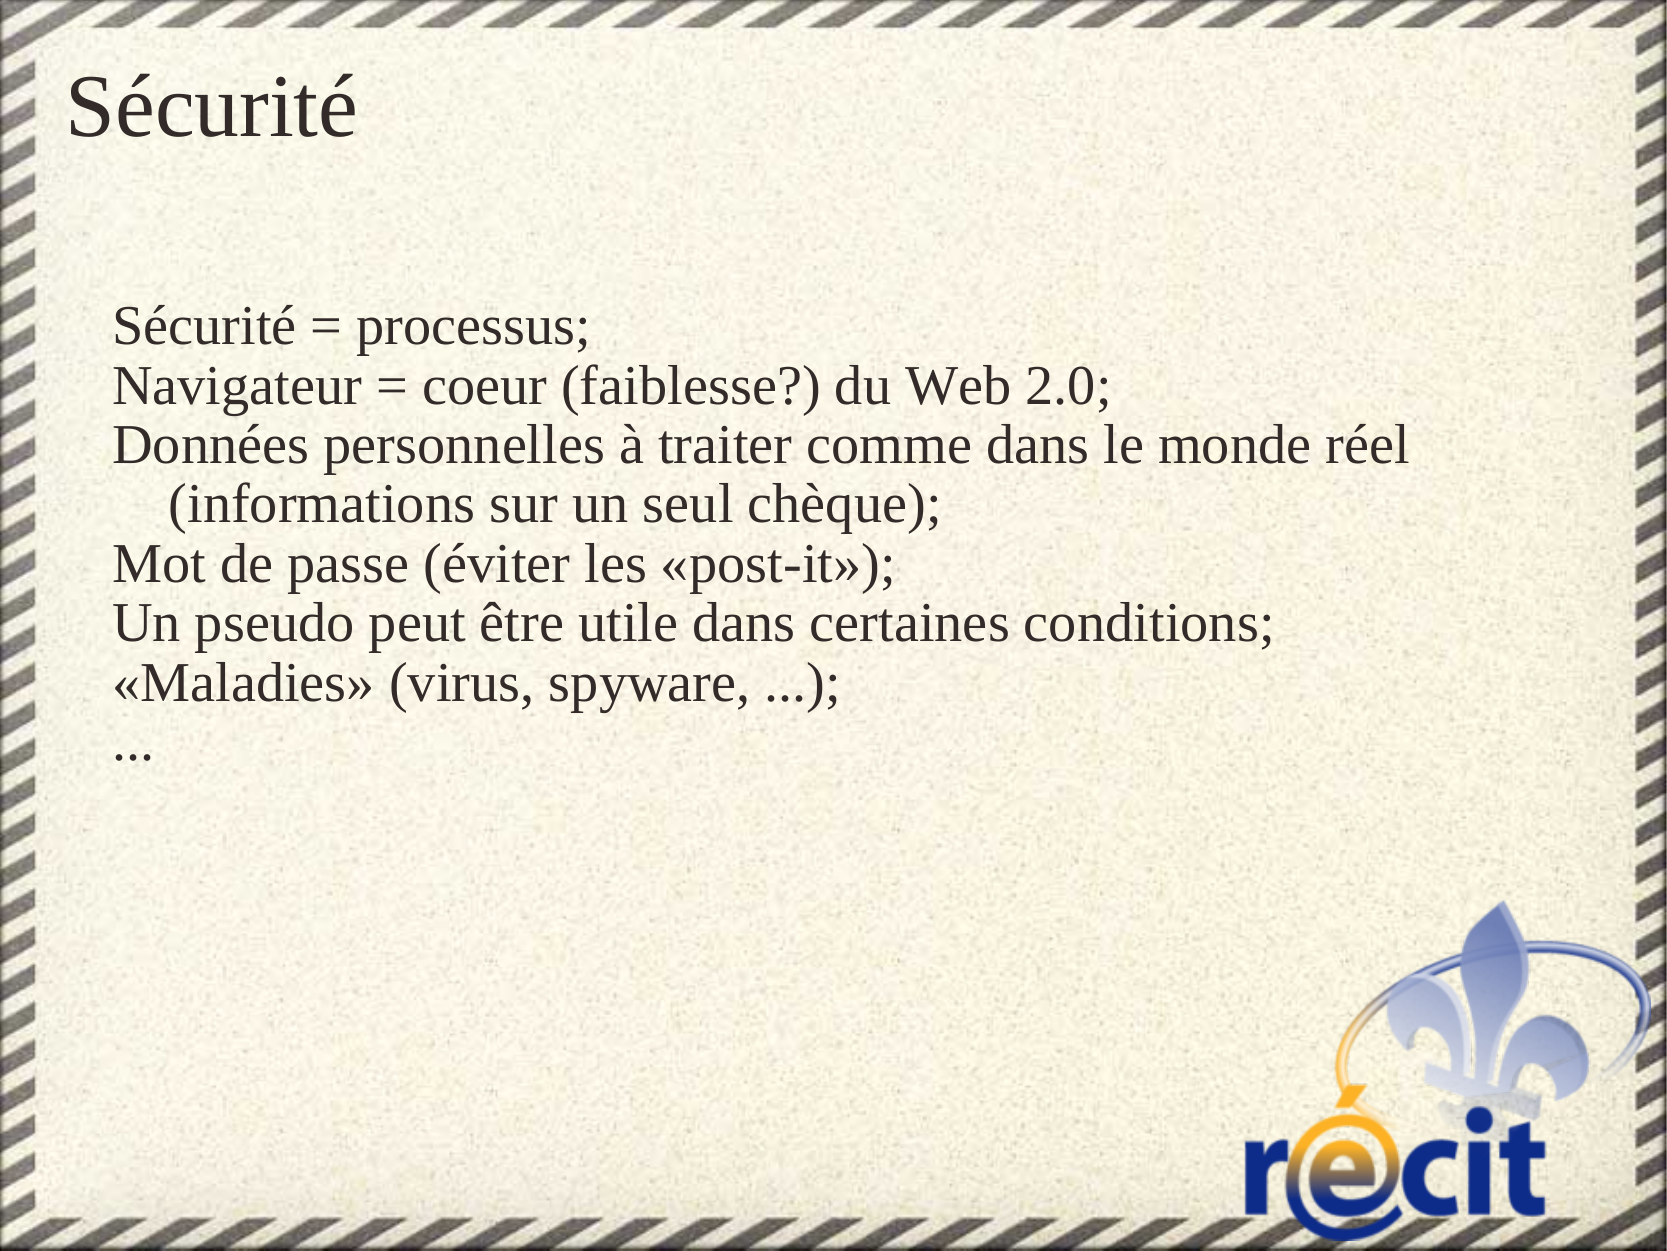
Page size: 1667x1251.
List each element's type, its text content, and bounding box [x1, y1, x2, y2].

list Sécurité = processus; Navigateur = coeur (faiblesse?) du Web 2.0; Données personnelles à traiter comme dans le monde réel (informations sur un seul chèque); Mot de passe (éviter les «post-it»); Un pseudo peut être utile dans certaines conditions; «Maladies» (virus, spyware, ...); ... [93, 297, 1519, 1030]
title Sécurité [65, 61, 1653, 213]
picture [0, 0, 1667, 1251]
